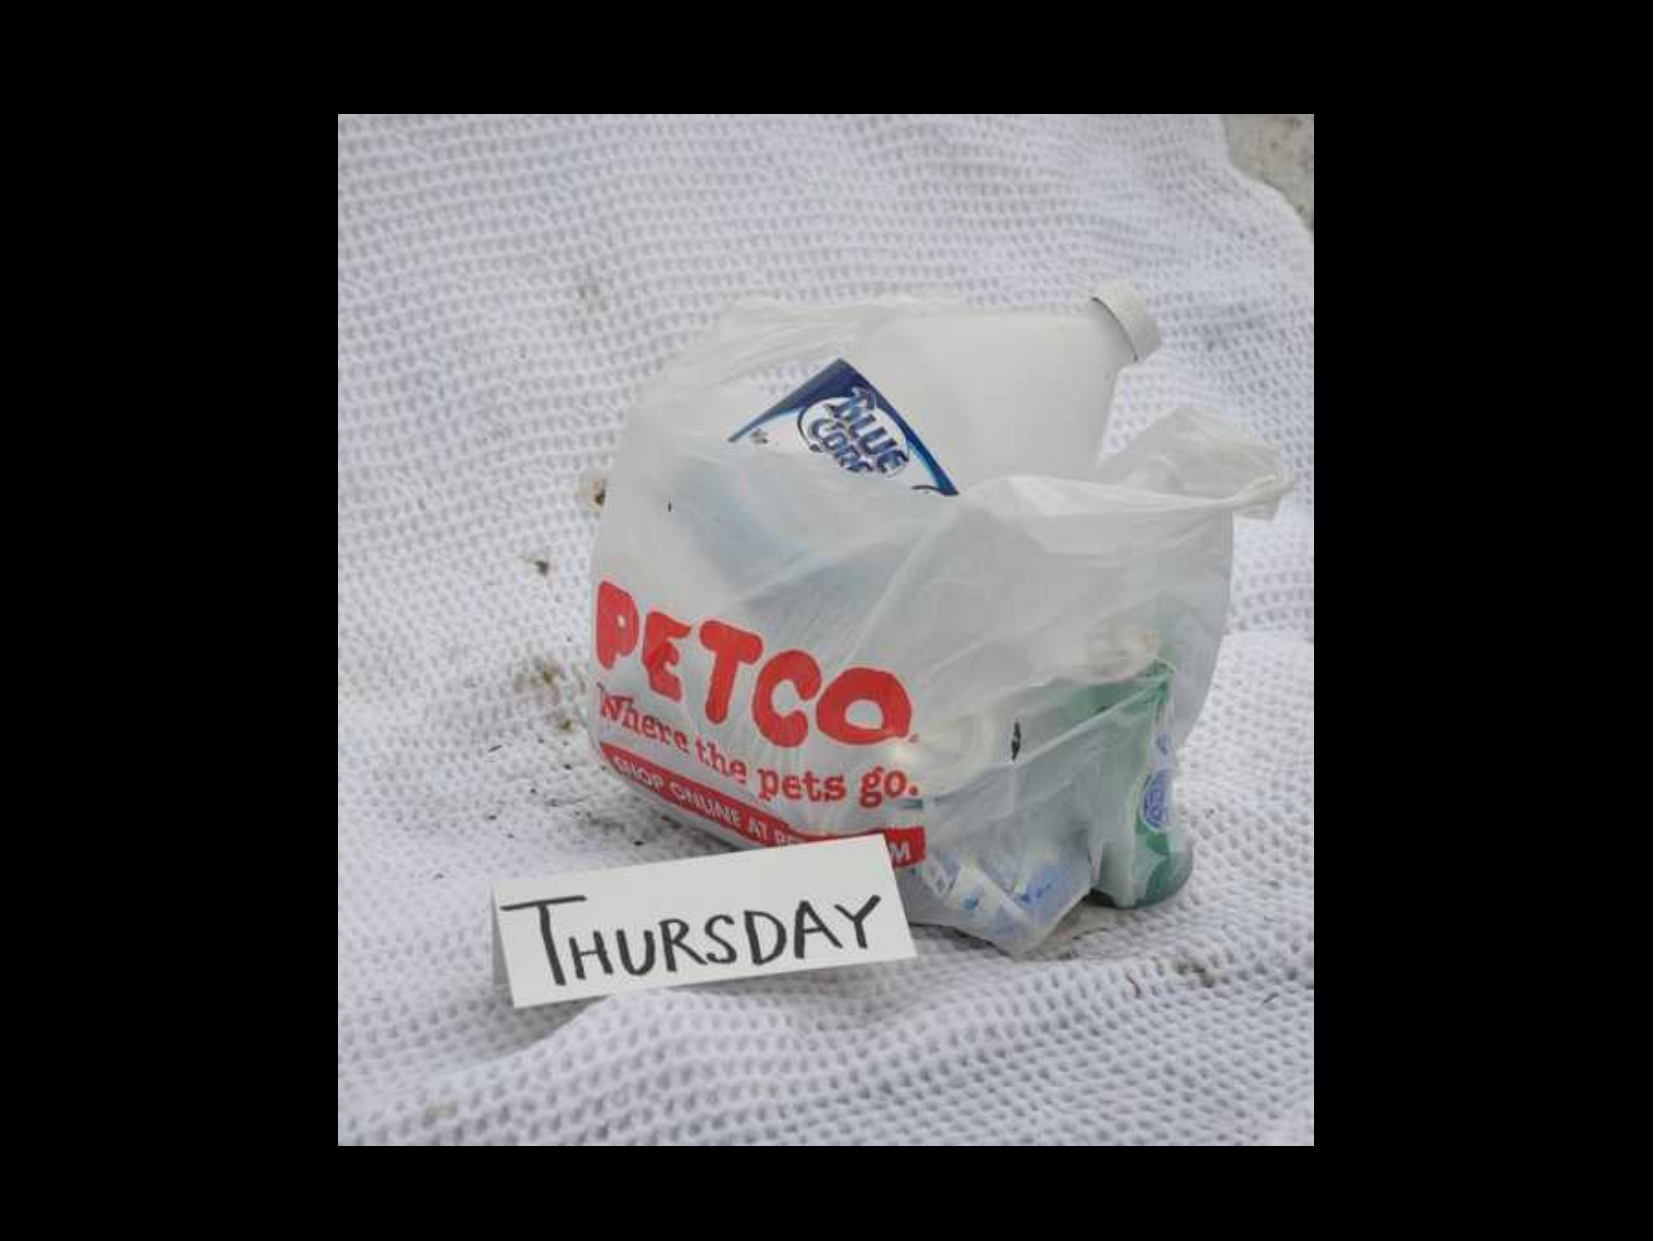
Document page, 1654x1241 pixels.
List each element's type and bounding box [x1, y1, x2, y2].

picture [338, 114, 1314, 1146]
